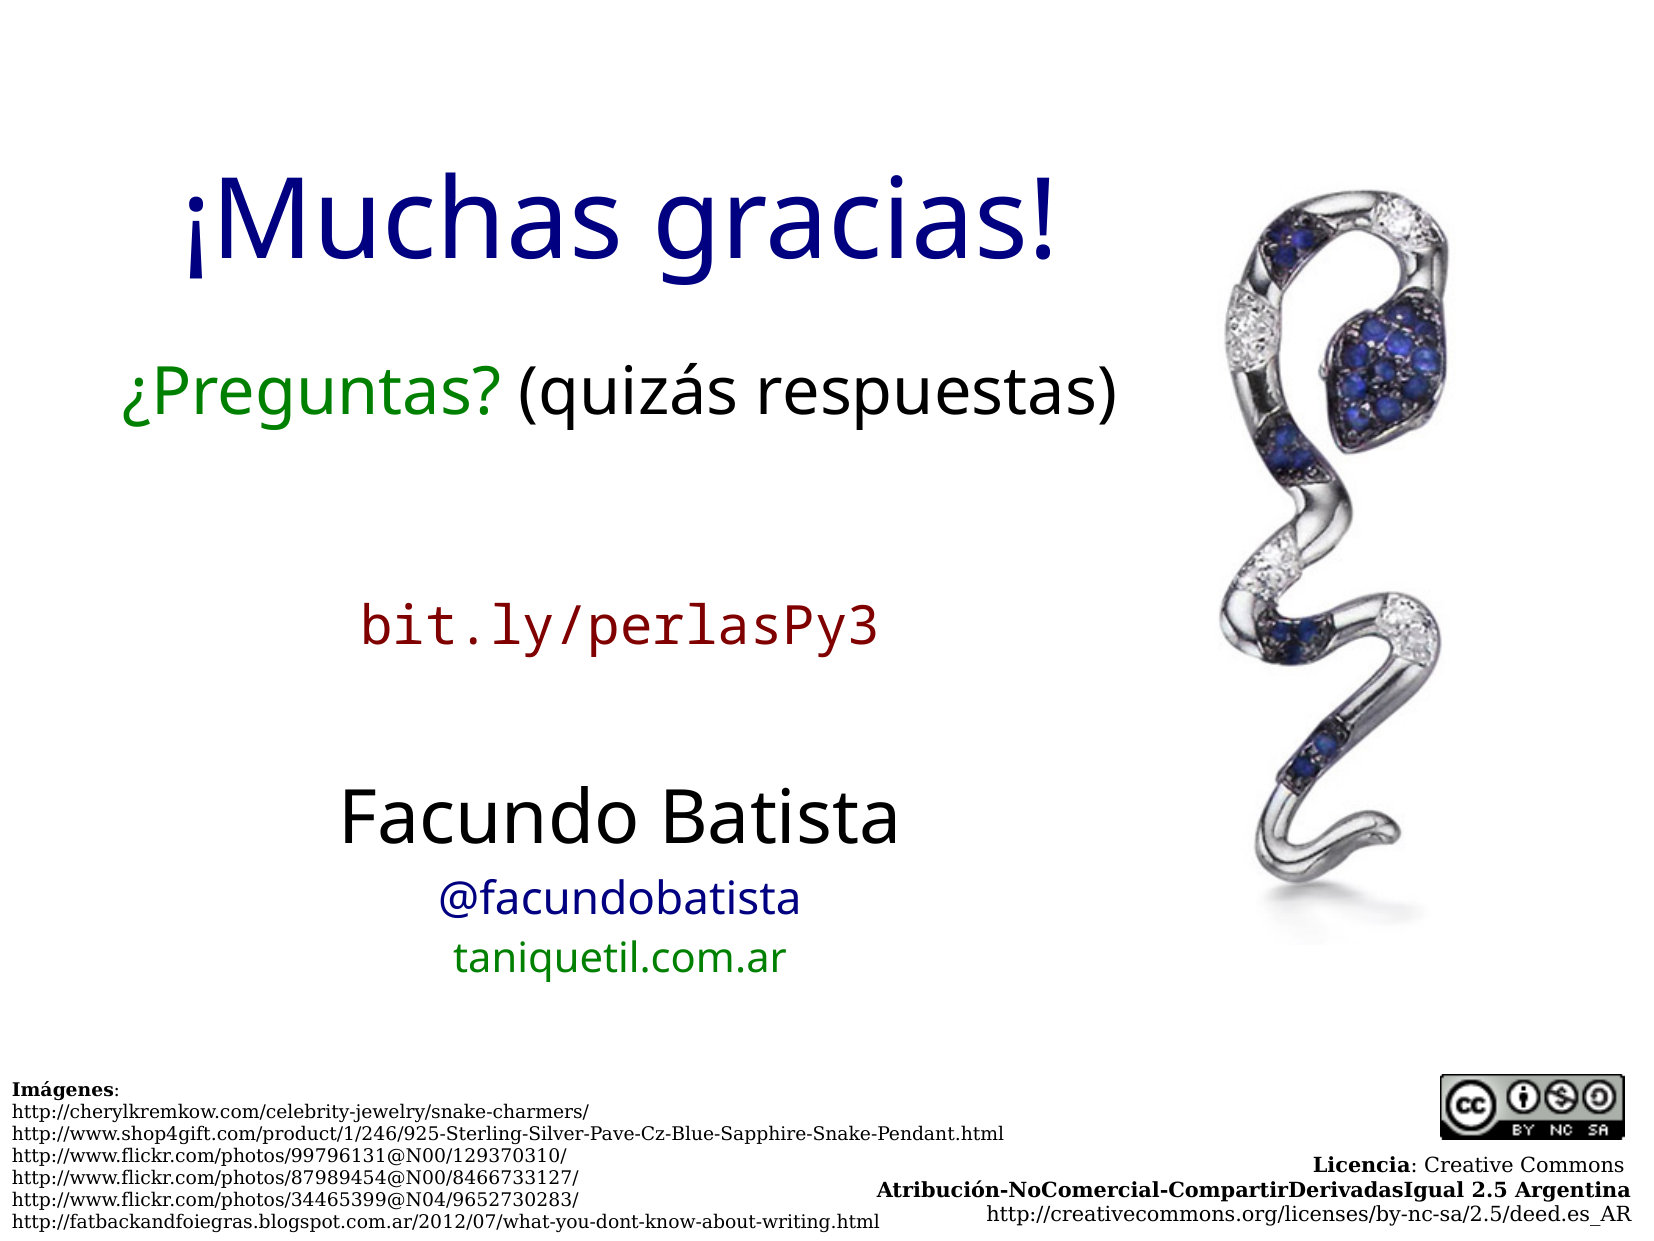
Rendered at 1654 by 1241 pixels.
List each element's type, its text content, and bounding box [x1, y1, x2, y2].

text_box Imágenes: http://cherylkremkow.com/celebrity-jewelry/snake-charmers/ http://www.shop4gift.com/product/1/246/925-Sterling-Silver-Pave-Cz-Blue-Sapphire-Snake-Pendant.html http://www.flickr.com/photos/99796131@N00/129370310/ http://www.flickr.com/photos/87989454@N00/8466733127/ http://www.flickr.com/photos/34465399@N04/9652730283/ http://fatbackandfoiegras.blogspot.com.ar/2012/07/what-you-dont-know-about-writing.html [11, 1079, 1123, 1234]
picture [1440, 1074, 1625, 1140]
picture [943, 163, 1654, 945]
text_box Licencia: Creative Commons Atribución-NoComercial-CompartirDerivadasIgual 2.5 Argentina http://creativecommons.org/licenses/by-nc-sa/2.5/deed.es_AR [1123, 1145, 1632, 1234]
text_box ¡Muchas gracias! ¿Preguntas? (quizás respuestas) bit.ly/perlasPy3 Facundo Batista @facundobatista taniquetil.com.ar [70, 129, 1170, 925]
